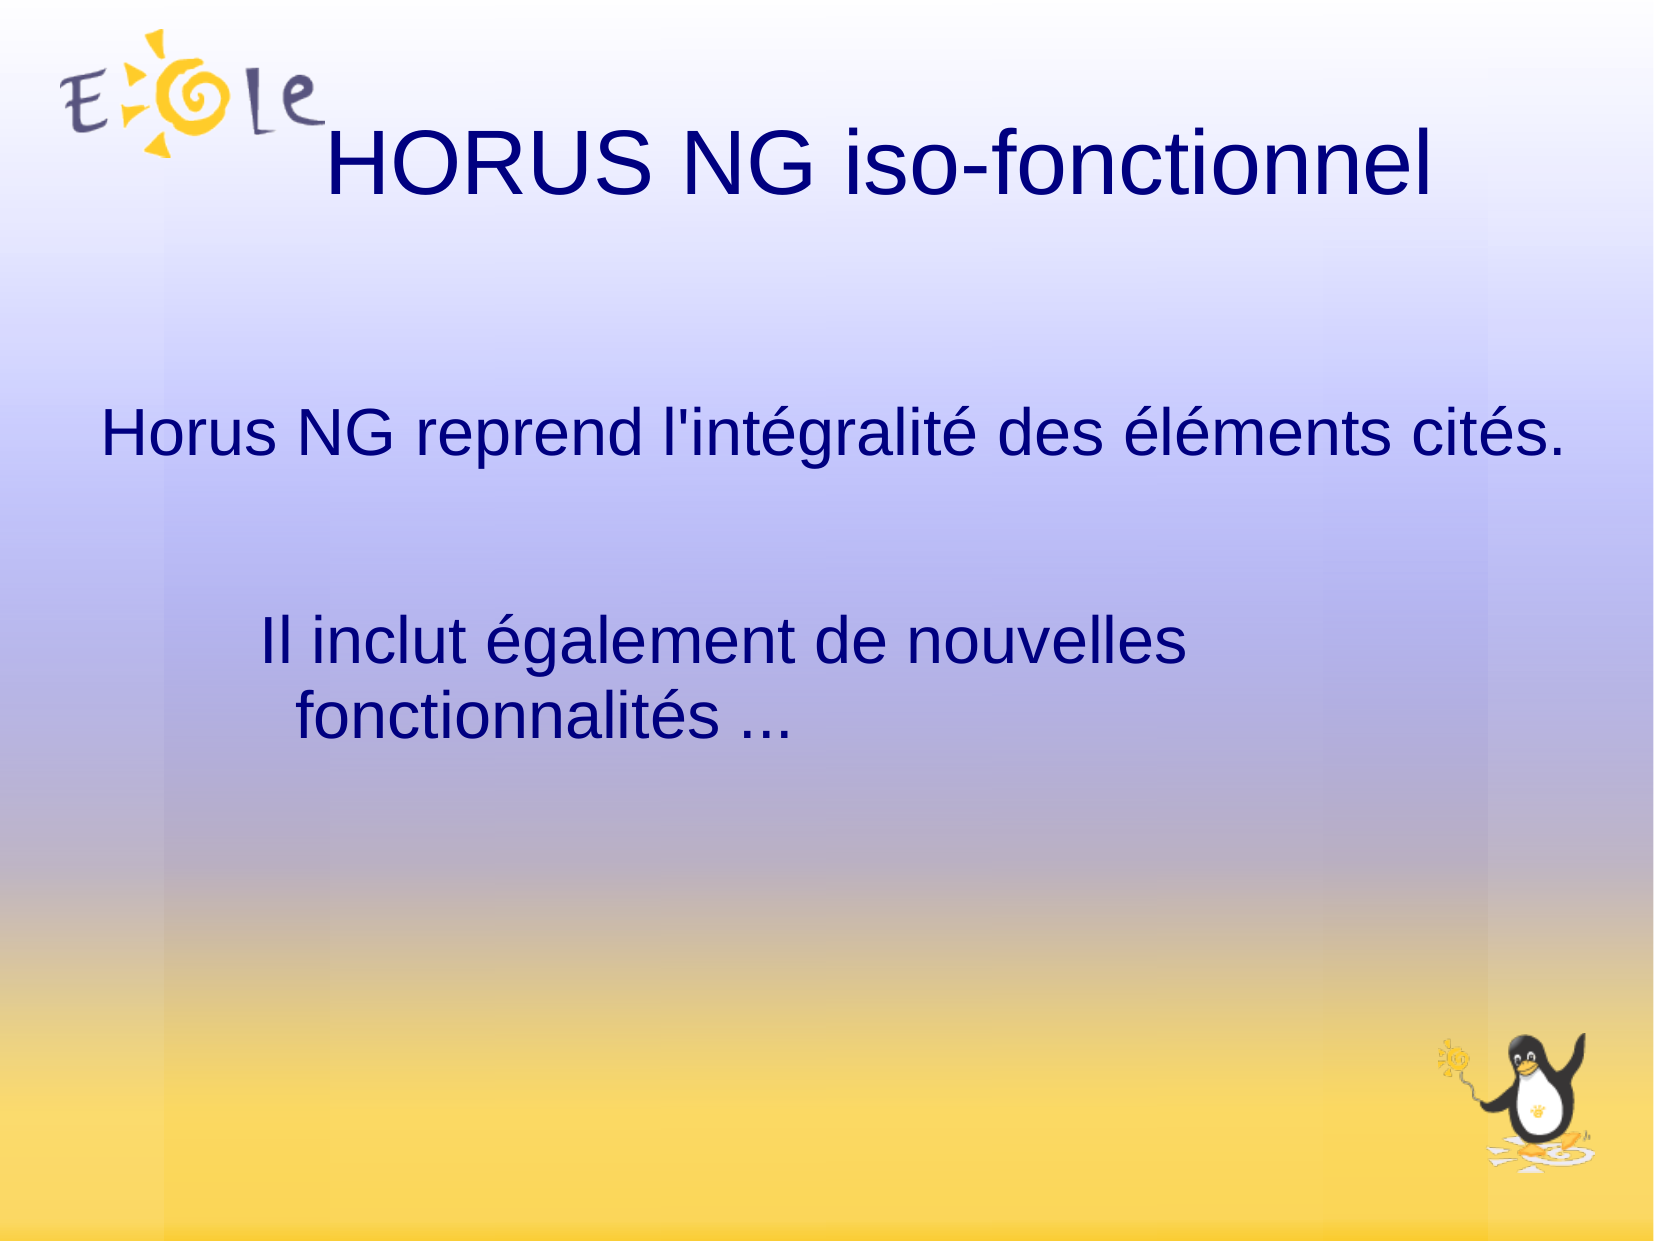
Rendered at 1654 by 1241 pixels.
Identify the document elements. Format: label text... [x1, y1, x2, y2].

picture [0, 0, 1654, 1241]
title HORUS NG iso-fonctionnel [135, 59, 1625, 267]
list Horus NG reprend l'intégralité des éléments cités. Il inclut également de nouvelles fonctionnalités ... [82, 290, 1571, 1109]
